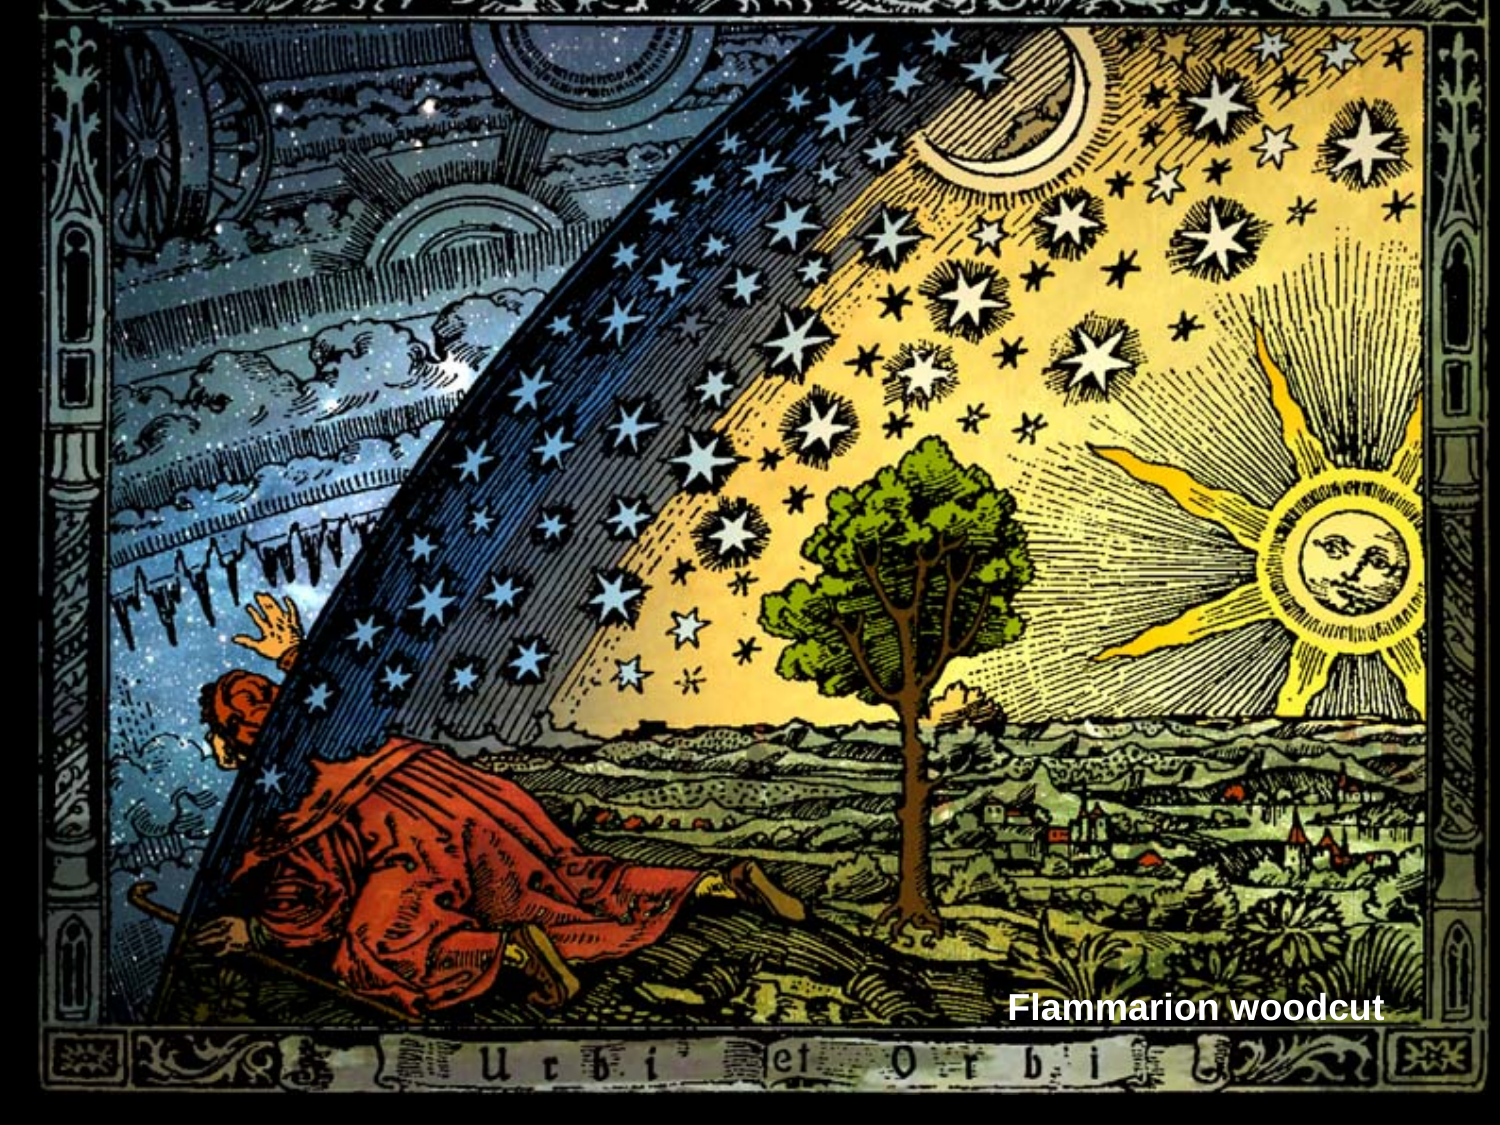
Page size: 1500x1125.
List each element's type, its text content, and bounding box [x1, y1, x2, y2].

picture [37, 0, 1491, 1095]
text_box Flammarion woodcut [992, 974, 1400, 1036]
